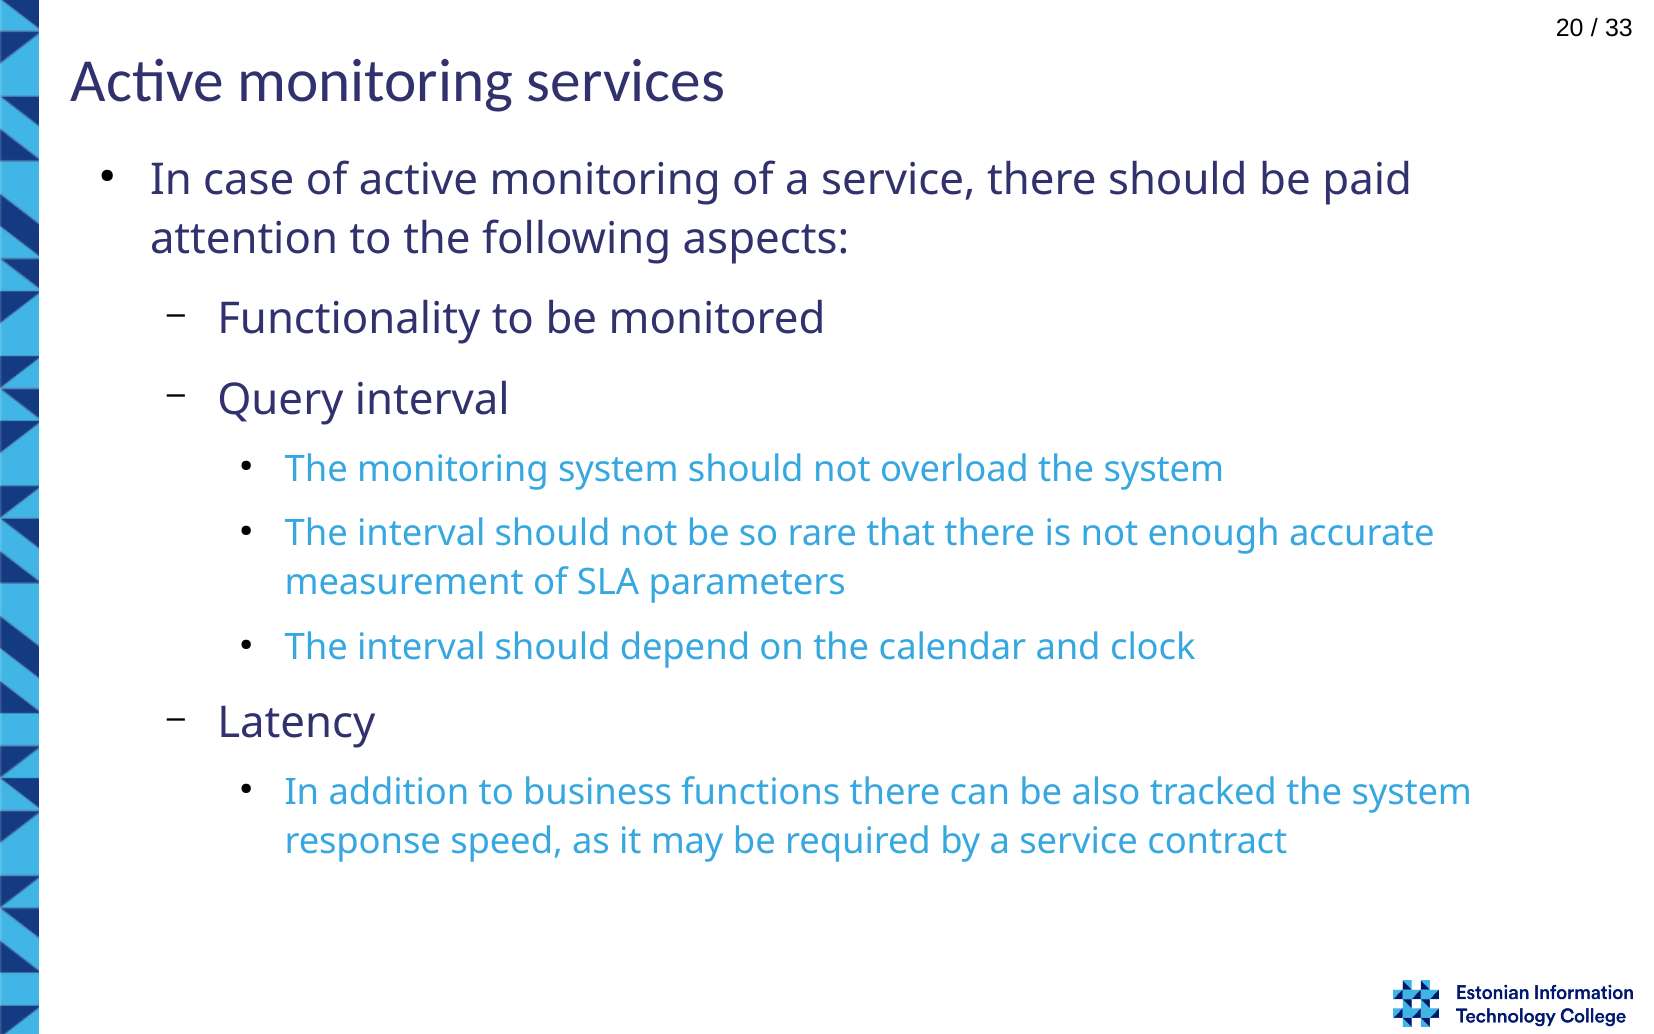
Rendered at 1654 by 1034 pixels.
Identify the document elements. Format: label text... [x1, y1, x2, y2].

picture [1393, 980, 1633, 1027]
title Active monitoring services [70, 41, 1630, 130]
list In case of active monitoring of a service, there should be paid attention to the following aspects: Functionality to be monitored Query interval The monitoring system should not overload the system The interval should not be so rare that there is not enough accurate measurement of SLA parameters The interval should depend on the calendar and clock Latency In addition to business functions there can be also tracked the system response speed, as it may be required by a service contract [82, 147, 1595, 866]
